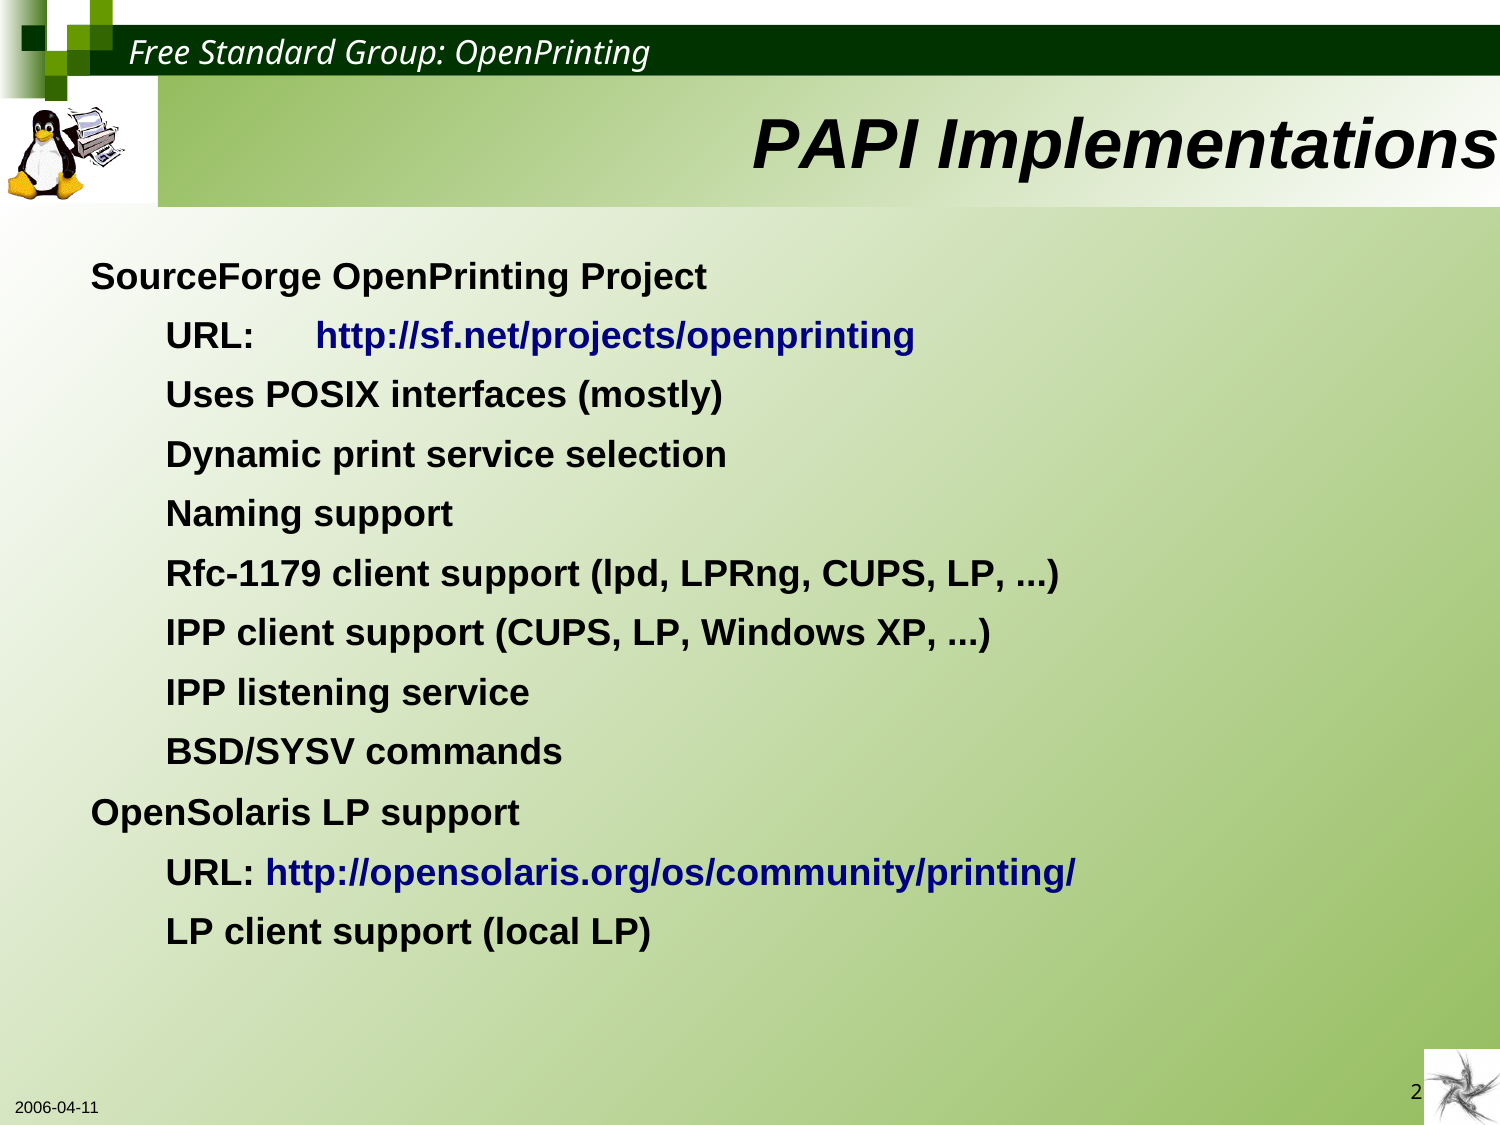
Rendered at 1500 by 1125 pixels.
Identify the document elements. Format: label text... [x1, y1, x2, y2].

list SourceForge OpenPrinting Project URL: http://sf.net/projects/openprinting Uses POSIX interfaces (mostly) Dynamic print service selection Naming support Rfc-1179 client support (lpd, LPRng, CUPS, LP, ...) IPP client support (CUPS, LP, Windows XP, ...) IPP listening service BSD/SYSV commands OpenSolaris LP support URL: http://opensolaris.org/os/community/printing/ LP client support (local LP) [75, 247, 1426, 1019]
picture [0, 96, 133, 203]
picture [1424, 1049, 1500, 1125]
title PAPI Implementations [157, 76, 1500, 207]
